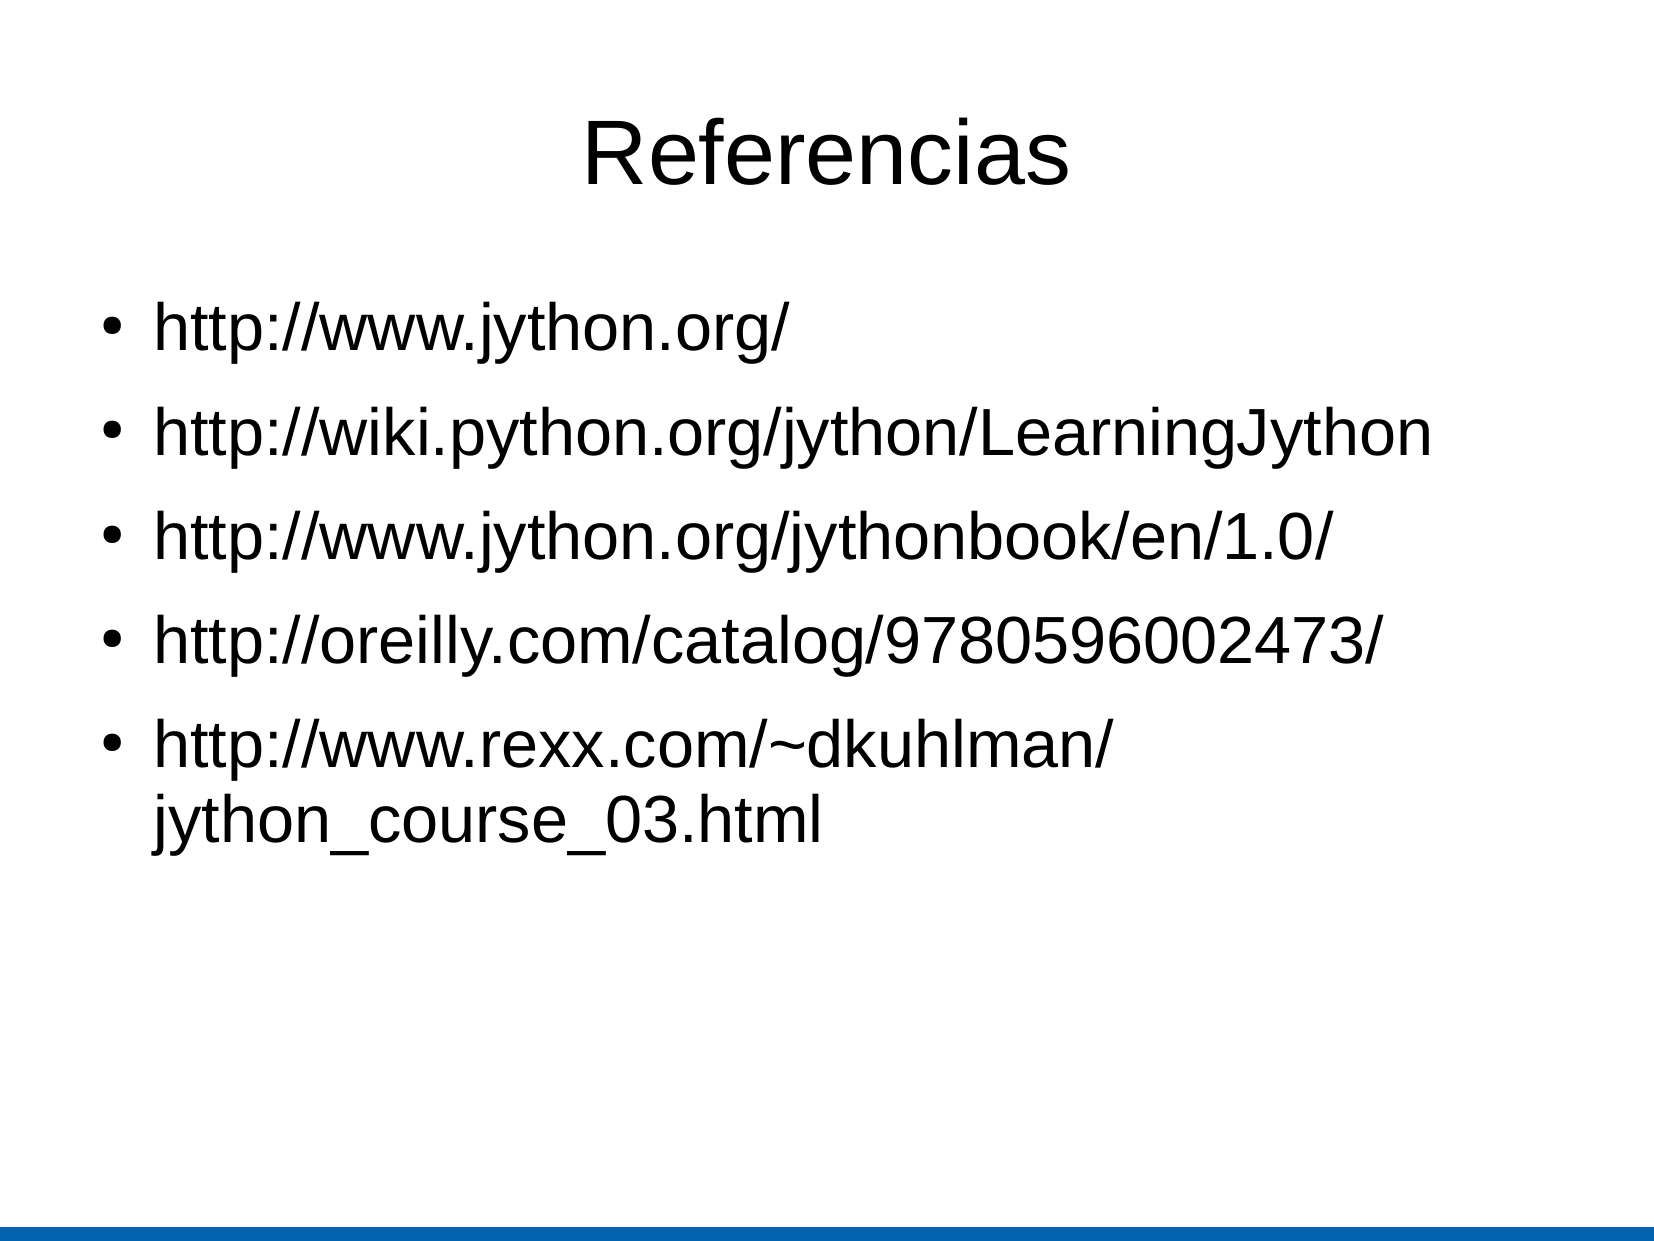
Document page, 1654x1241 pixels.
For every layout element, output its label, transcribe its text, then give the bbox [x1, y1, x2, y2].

list http://www.jython.org/ http://wiki.python.org/jython/LearningJython http://www.jython.org/jythonbook/en/1.0/ http://oreilly.com/catalog/9780596002473/ http://www.rexx.com/~dkuhlman/jython_course_03.html [82, 290, 1571, 1109]
title Referencias [82, 49, 1571, 257]
